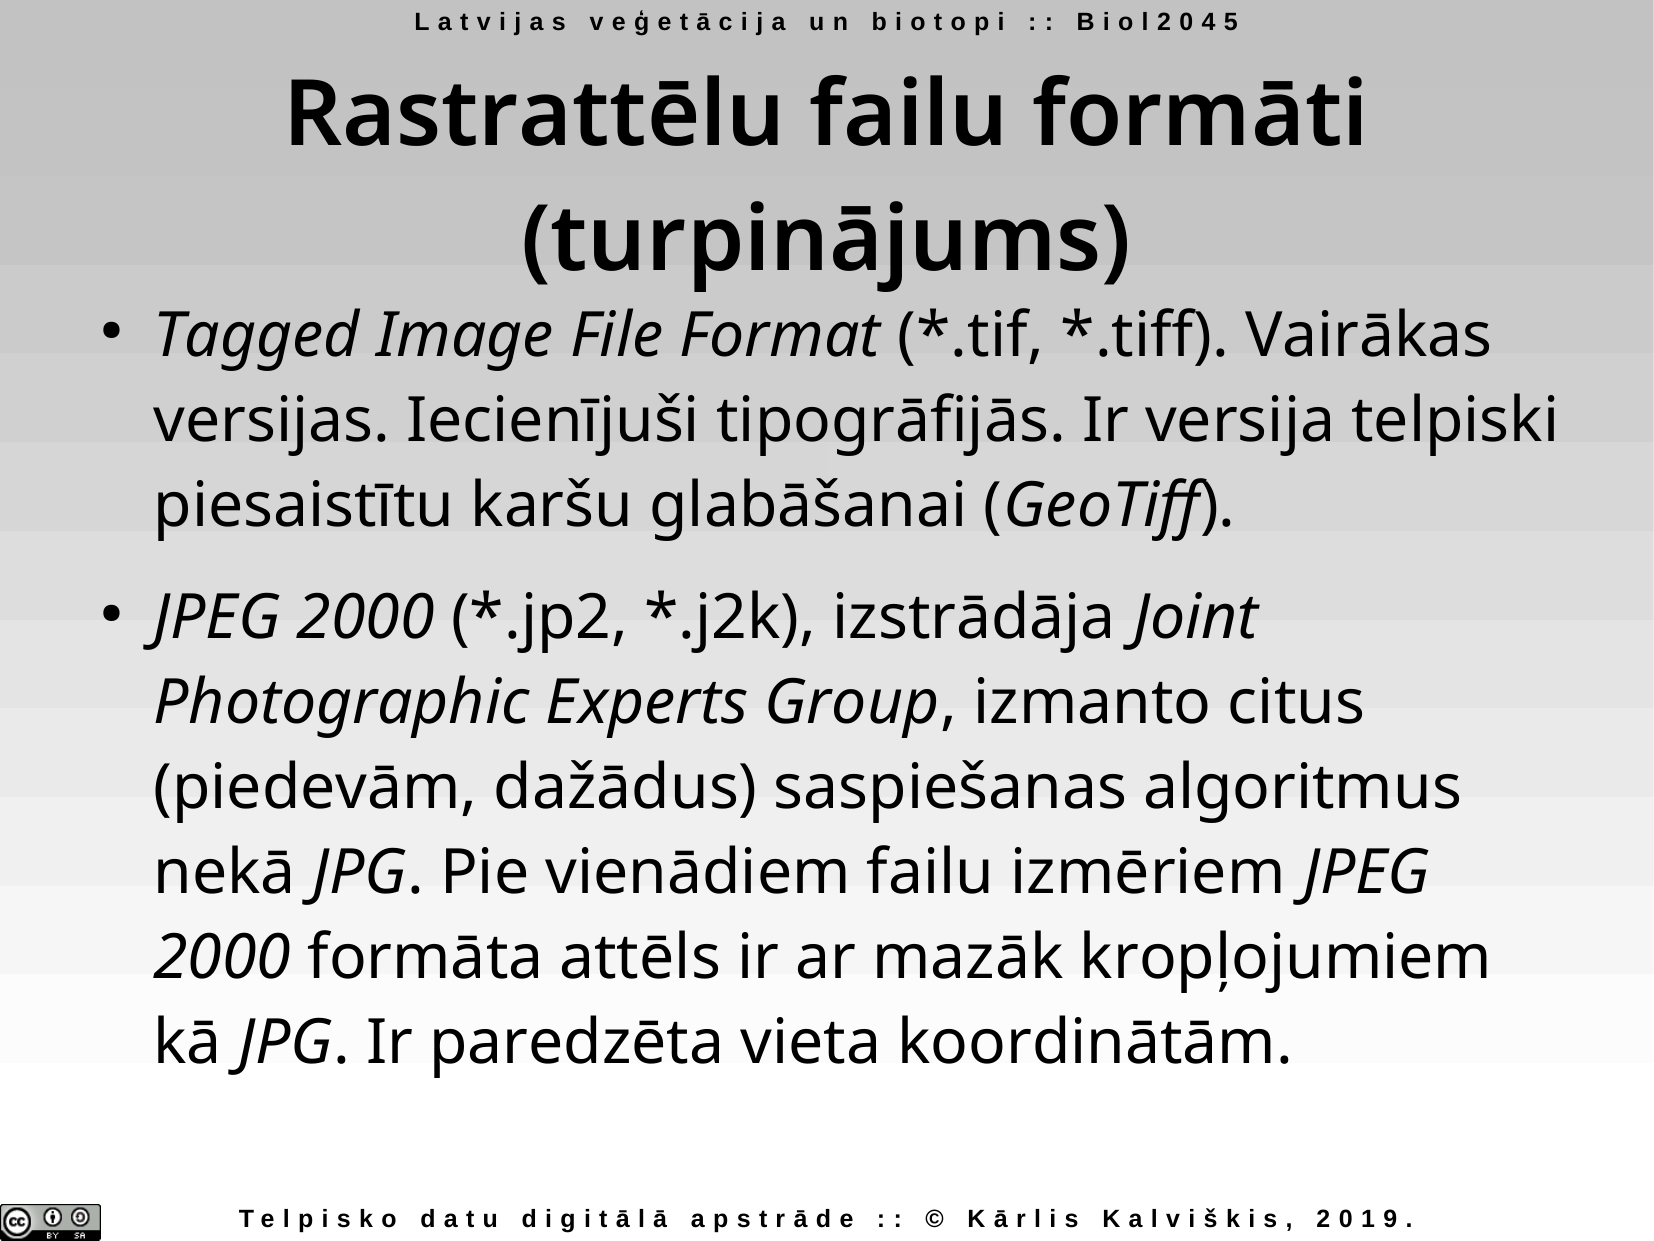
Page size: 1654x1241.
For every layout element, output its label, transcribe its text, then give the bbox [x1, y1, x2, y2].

list Tagged Image File Format (*.tif, *.tiff). Vairākas versijas. Iecienījuši tipogrāfijās. Ir versija telpiski piesaistītu karšu glabāšanai (GeoTiff). JPEG 2000 (*.jp2, *.j2k), izstrādāja Joint Photographic Experts Group, izmanto citus (piedevām, dažādus) saspiešanas algoritmus nekā JPG. Pie vienādiem failu izmēriem JPEG 2000 formāta attēls ir ar mazāk kropļojumiem kā JPG. Ir paredzēta vieta koordinātām. [82, 289, 1571, 1163]
title Rastrattēlu failu formāti (turpinājums) [29, 49, 1625, 296]
picture [0, 0, 1654, 1241]
